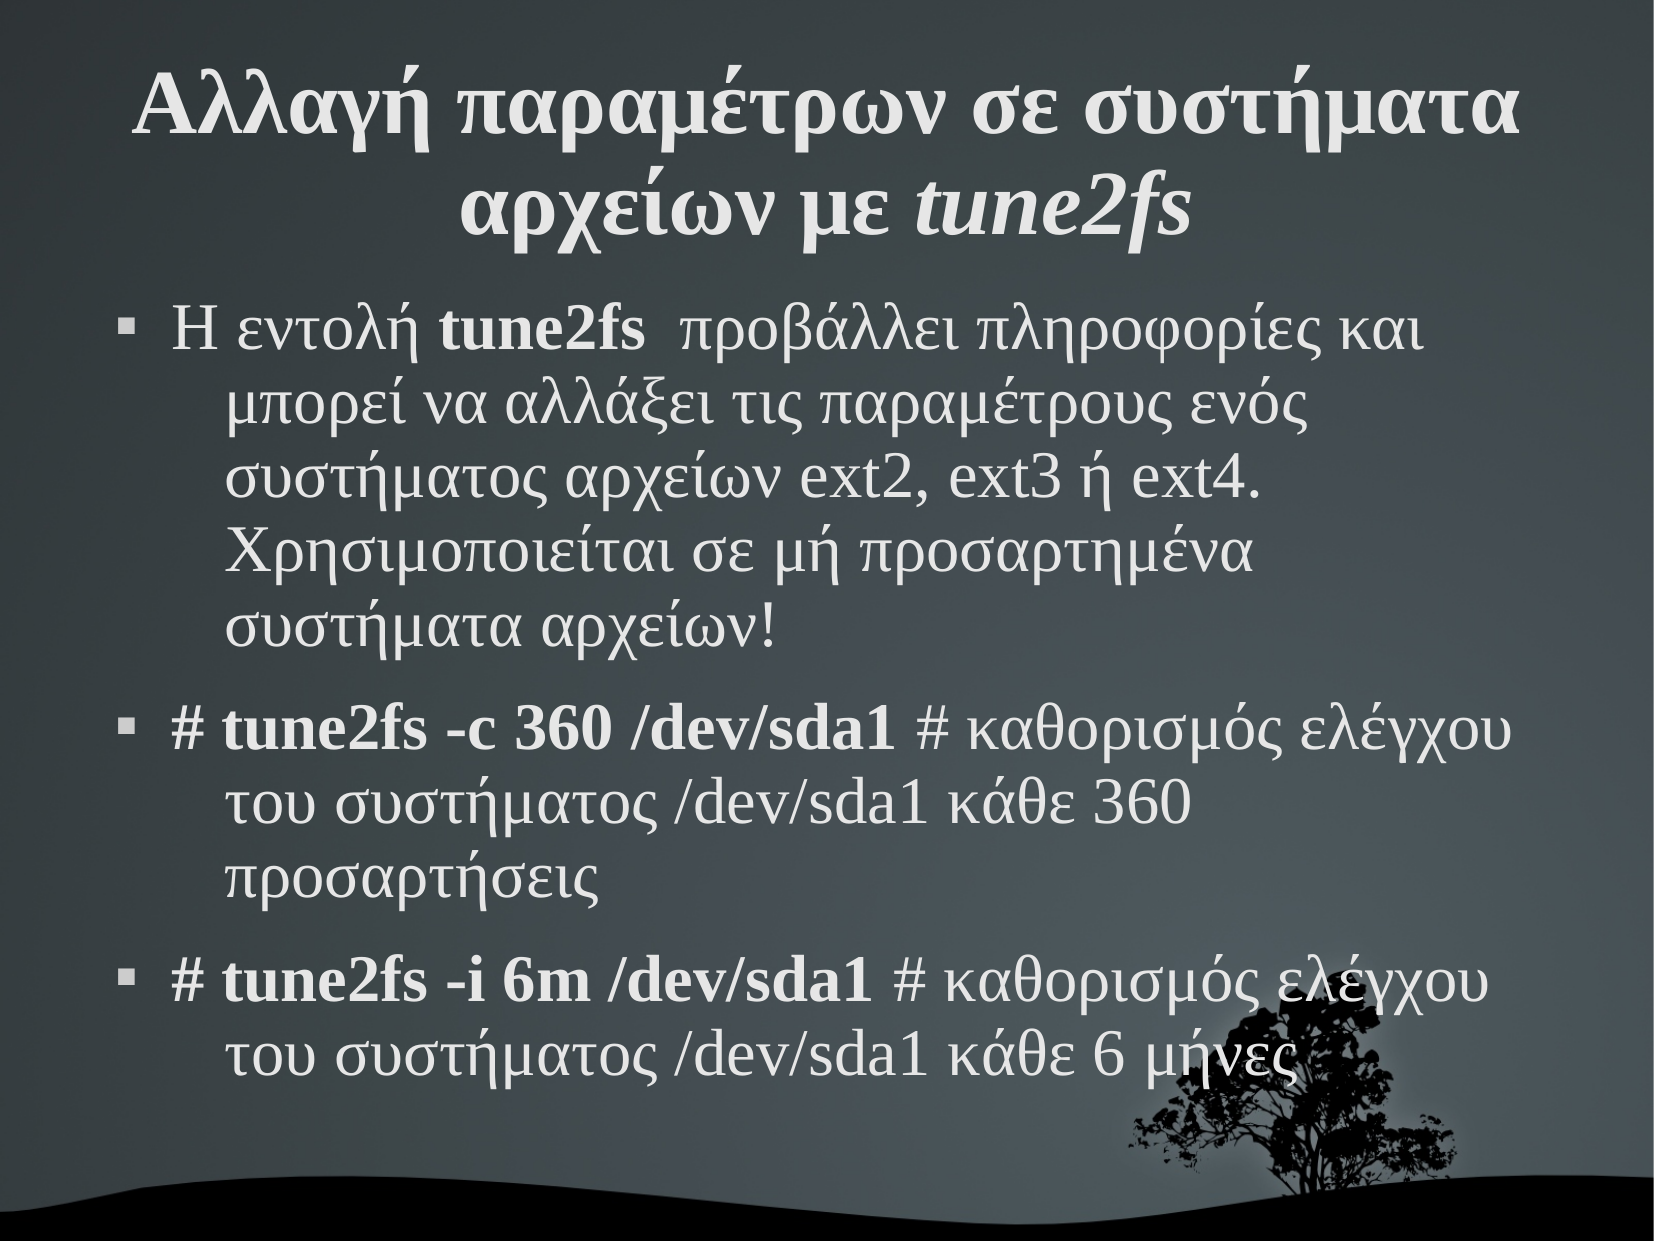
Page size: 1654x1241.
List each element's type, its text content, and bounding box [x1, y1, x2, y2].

picture [0, 0, 1654, 1241]
title Αλλαγή παραμέτρων σε συστήματα αρχείων με tune2fs [82, 33, 1571, 273]
list Η εντολή tune2fs προβάλλει πληροφορίες και μπορεί να αλλάξει τις παραμέτρους ενός συστήματος αρχείων ext2, ext3 ή ext4. Χρησιμοποιείται σε μή προσαρτημένα συστήματα αρχείων! # tune2fs -c 360 /dev/sda1 # καθορισμός ελέγχου του συστήματος /dev/sda1 κάθε 360 προσαρτήσεις # tune2fs -i 6m /dev/sda1 # καθορισμός ελέγχου του συστήματος /dev/sda1 κάθε 6 μήνες [82, 290, 1571, 1177]
